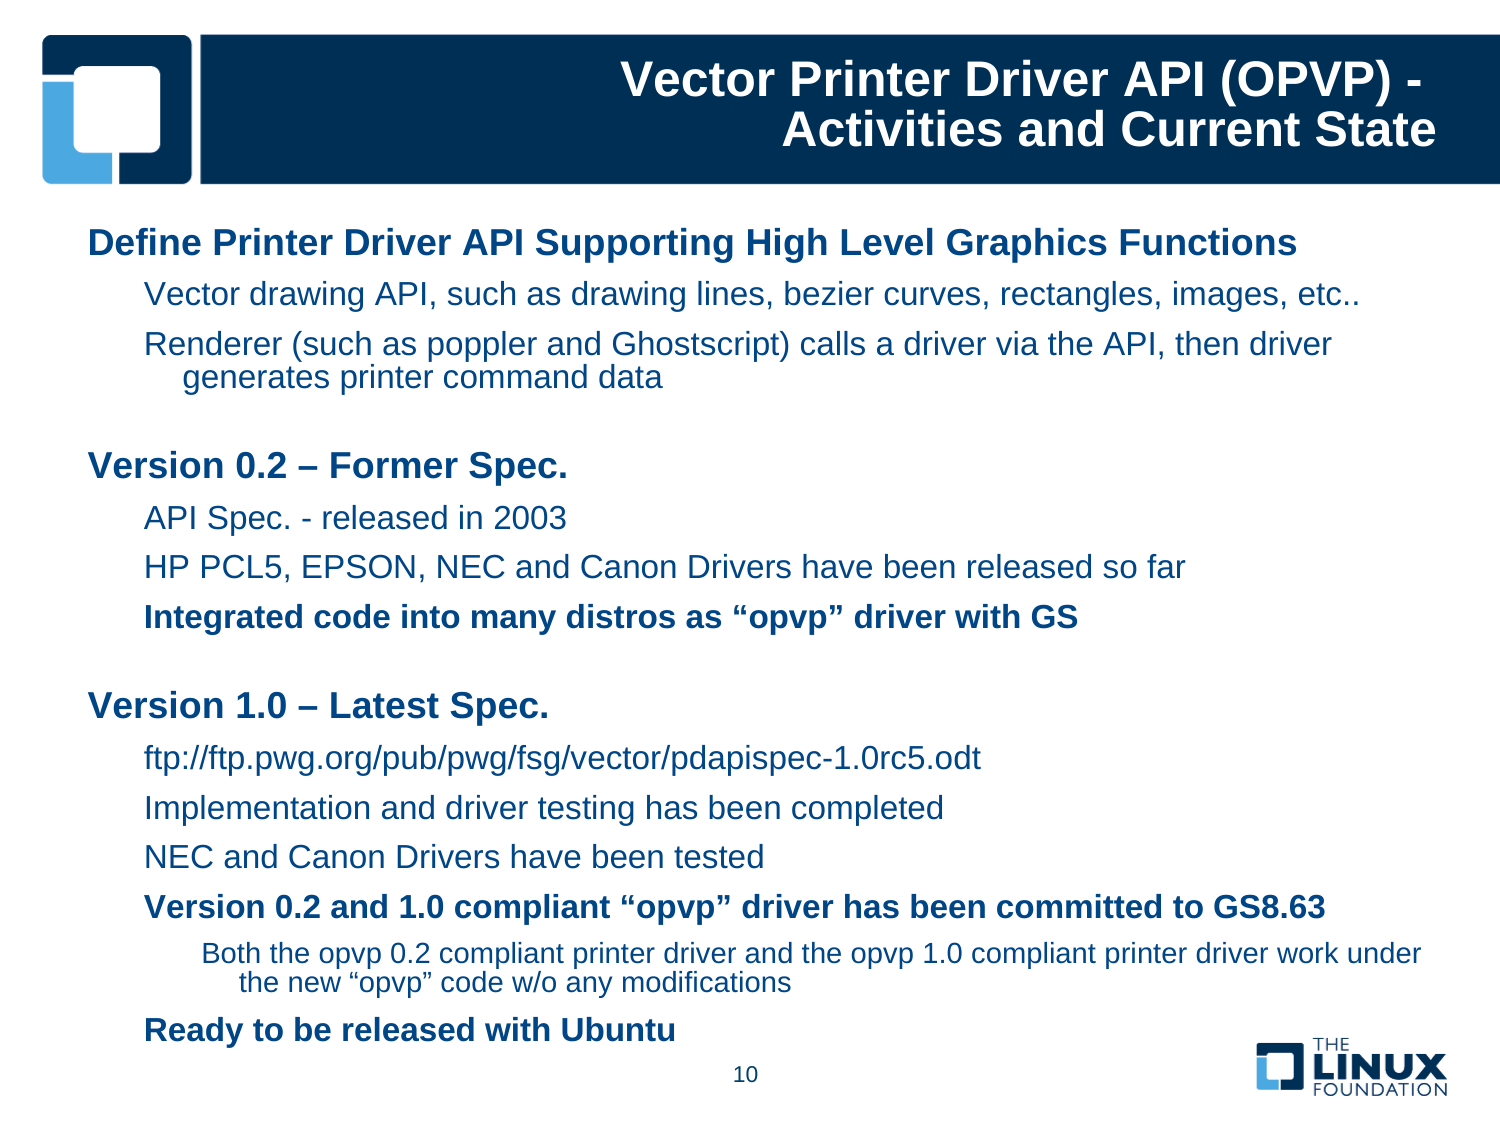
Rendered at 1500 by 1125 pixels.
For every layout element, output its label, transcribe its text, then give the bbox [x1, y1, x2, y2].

list Define Printer Driver API Supporting High Level Graphics Functions Vector drawing API, such as drawing lines, bezier curves, rectangles, images, etc.. Renderer (such as poppler and Ghostscript) calls a driver via the API, then driver generates printer command data Version 0.2 – Former Spec. API Spec. - released in 2003 HP PCL5, EPSON, NEC and Canon Drivers have been released so far Integrated code into many distros as “opvp” driver with GS Version 1.0 – Latest Spec. ftp://ftp.pwg.org/pub/pwg/fsg/vector/pdapispec-1.0rc5.odt Implementation and driver testing has been completed NEC and Canon Drivers have been tested Version 0.2 and 1.0 compliant “opvp” driver has been committed to GS8.63 Both the opvp 0.2 compliant printer driver and the opvp 1.0 compliant printer driver work under the new “opvp” code w/o any modifications Ready to be released with Ubuntu [87, 224, 1450, 1062]
title Vector Printer Driver API (OPVP) - Activities and Current State [249, 44, 1438, 168]
picture [0, 0, 1500, 1125]
